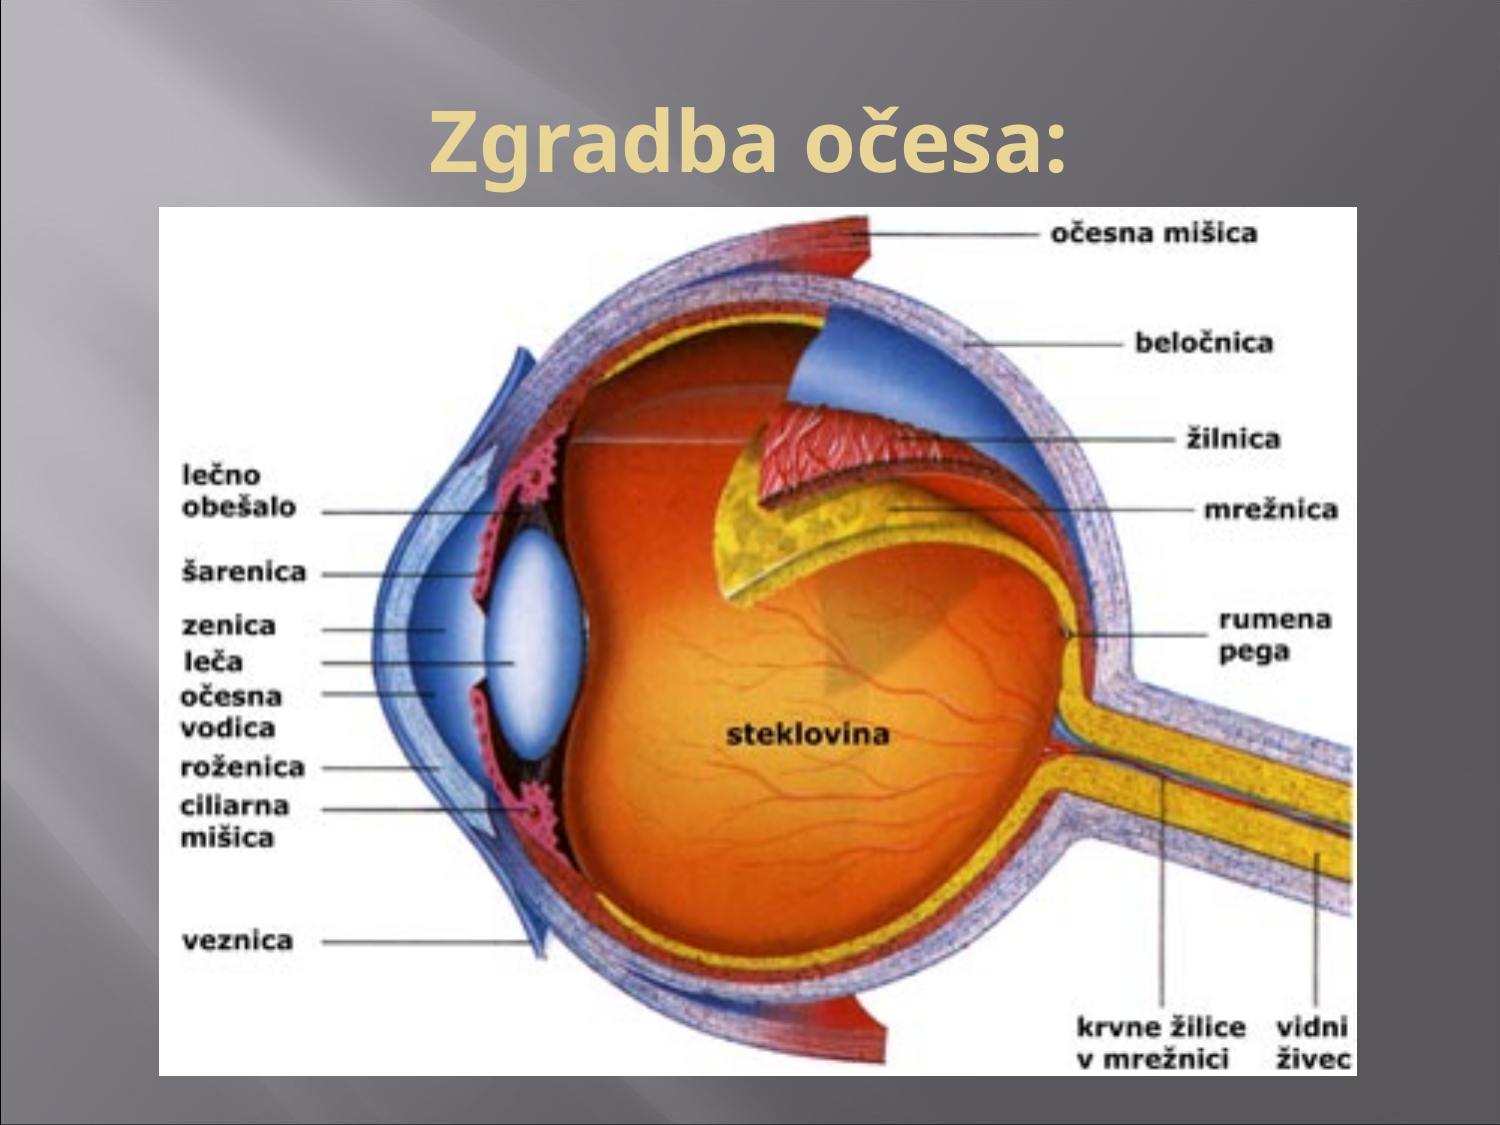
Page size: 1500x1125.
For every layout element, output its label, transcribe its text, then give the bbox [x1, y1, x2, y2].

picture [0, 0, 1500, 1125]
title Zgradba očesa: [75, 45, 1425, 233]
